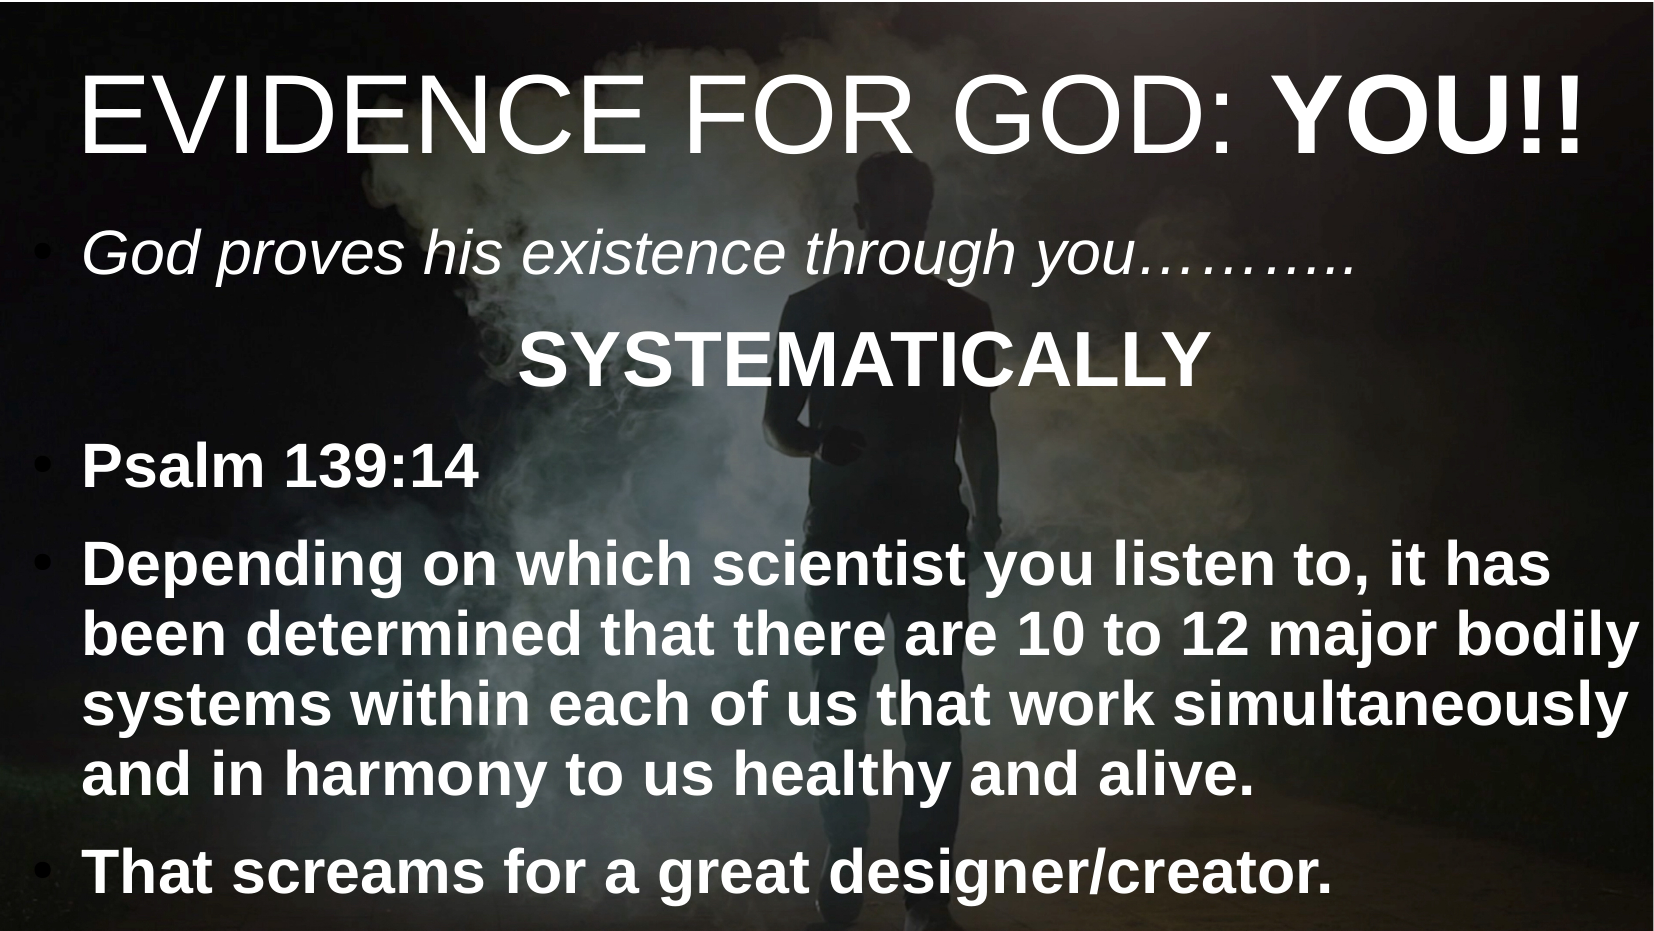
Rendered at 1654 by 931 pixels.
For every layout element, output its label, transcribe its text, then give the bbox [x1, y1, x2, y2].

list God proves his existence through you……….. SYSTEMATICALLY Psalm 139:14 Depending on which scientist you listen to, it has been determined that there are 10 to 12 major bodily systems within each of us that work simultaneously and in harmony to us healthy and alive. That screams for a great designer/creator. [15, 217, 1651, 931]
title EVIDENCE FOR GOD: YOU!! [30, 37, 1636, 193]
picture [0, 2, 1654, 931]
